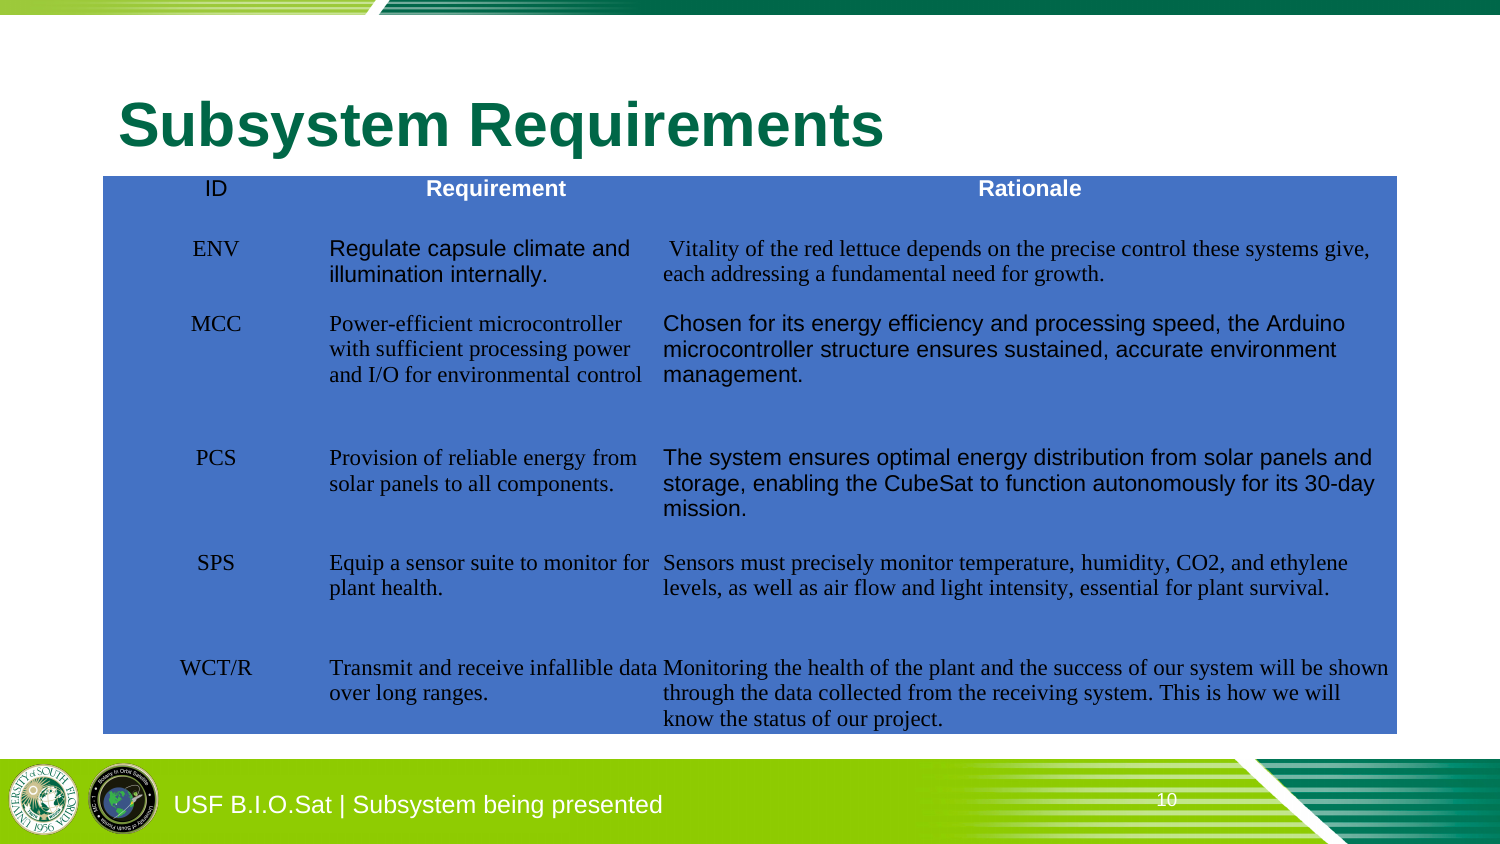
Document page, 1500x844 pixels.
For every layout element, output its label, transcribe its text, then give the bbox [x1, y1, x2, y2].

table_cell MCC [103, 311, 329, 445]
table_header Rationale [663, 176, 1397, 236]
table_cell ENV [103, 236, 329, 311]
table_header ID [103, 176, 329, 236]
table_cell Provision of reliable energy from solar panels to all components. [329, 445, 663, 550]
table_cell Regulate capsule climate and illumination internally. [329, 236, 663, 311]
slide_number 10 [1141, 776, 1479, 822]
table_cell Vitality of the red lettuce depends on the precise control these systems give, each addressing a fundamental need for growth. [663, 236, 1397, 311]
table_cell Chosen for its energy efficiency and processing speed, the Arduino microcontroller structure ensures sustained, accurate environment management. [663, 311, 1397, 445]
table_header Requirement [329, 176, 663, 236]
table_cell PCS [103, 445, 329, 550]
table_cell Sensors must precisely monitor temperature, humidity, CO2, and ethylene levels, as well as air flow and light intensity, essential for plant survival. [663, 550, 1397, 655]
table_cell WCT/R [103, 655, 329, 734]
table_cell Power-efficient microcontroller with sufficient processing power and I/O for environmental control [329, 311, 663, 445]
title Subsystem Requirements [103, 44, 1397, 176]
table_cell Transmit and receive infallible data over long ranges. [329, 655, 663, 734]
table_cell Monitoring the health of the plant and the success of our system will be shown through the data collected from the receiving system. This is how we will know the status of our project. [663, 655, 1397, 734]
table_cell Equip a sensor suite to monitor for plant health. [329, 550, 663, 655]
table_cell The system ensures optimal energy distribution from solar panels and storage, enabling the CubeSat to function autonomously for its 30-day mission. [663, 445, 1397, 550]
table_cell SPS [103, 550, 329, 655]
